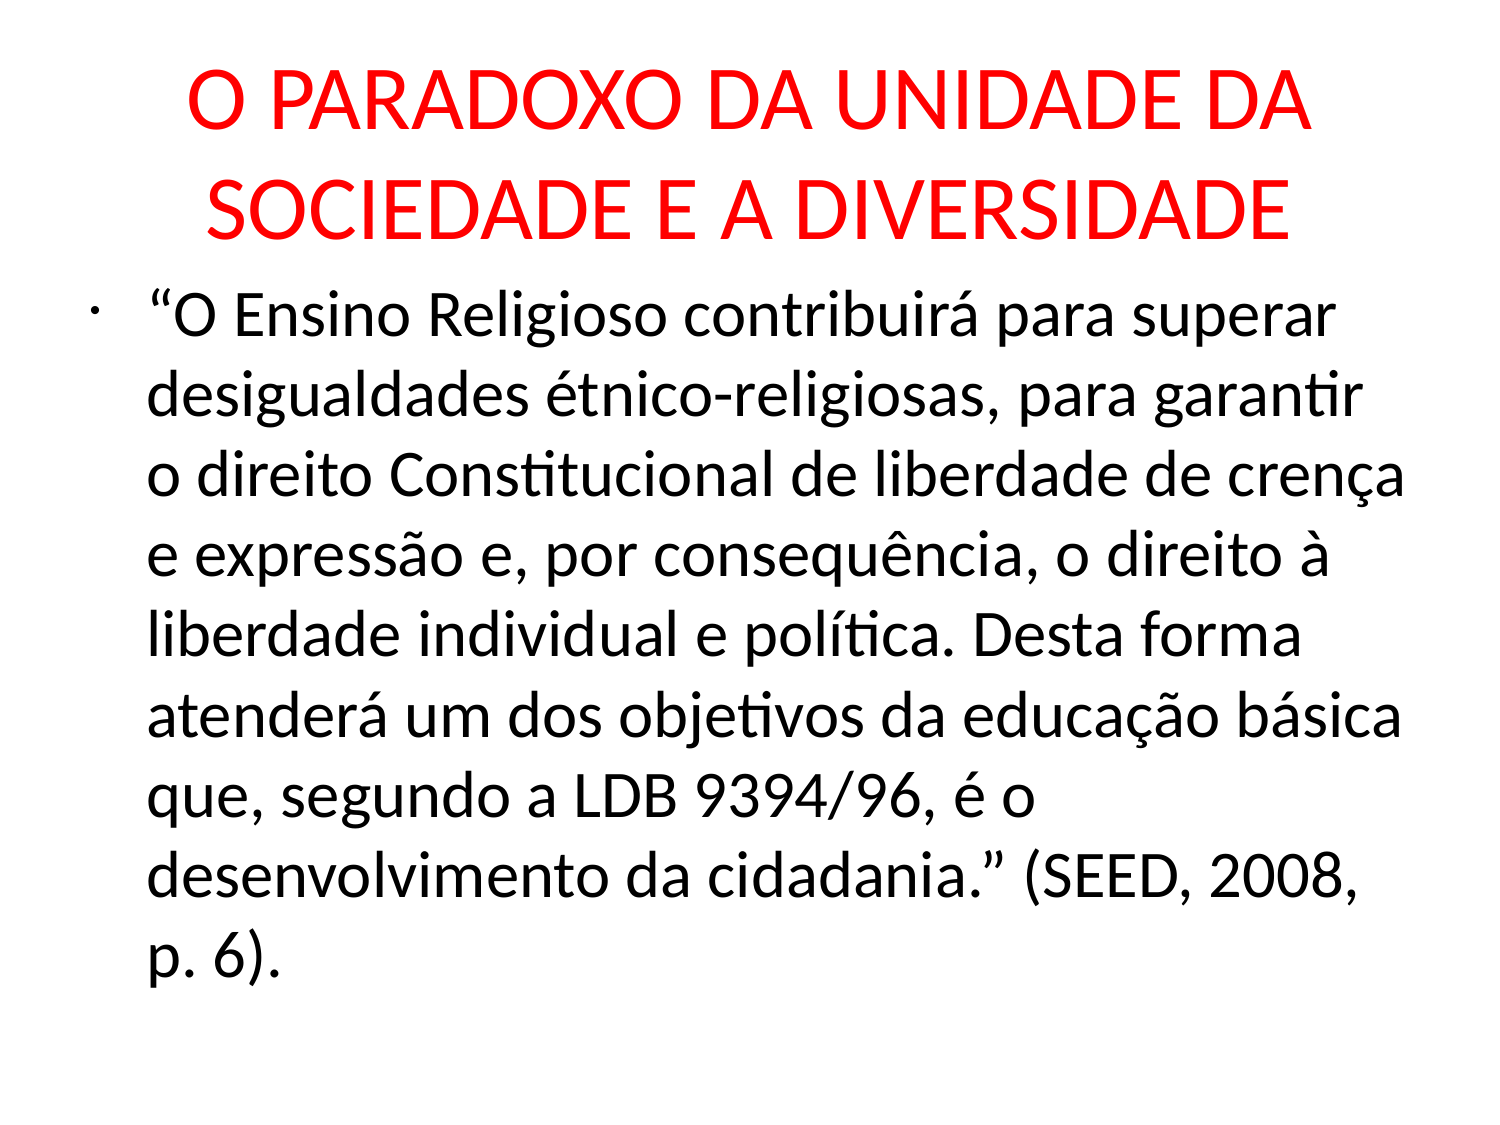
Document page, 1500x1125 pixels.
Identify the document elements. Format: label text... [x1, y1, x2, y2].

list “O Ensino Religioso contribuirá para superar desigualdades étnico-religiosas, para garantir o direito Constitucional de liberdade de crença e expressão e, por consequência, o direito à liberdade individual e política. Desta forma atenderá um dos objetivos da educação básica que, segundo a LDB 9394/96, é o desenvolvimento da cidadania.” (SEED, 2008, p. 6). [75, 262, 1425, 1005]
title O PARADOXO DA UNIDADE DA SOCIEDADE E A DIVERSIDADE [75, 30, 1425, 233]
